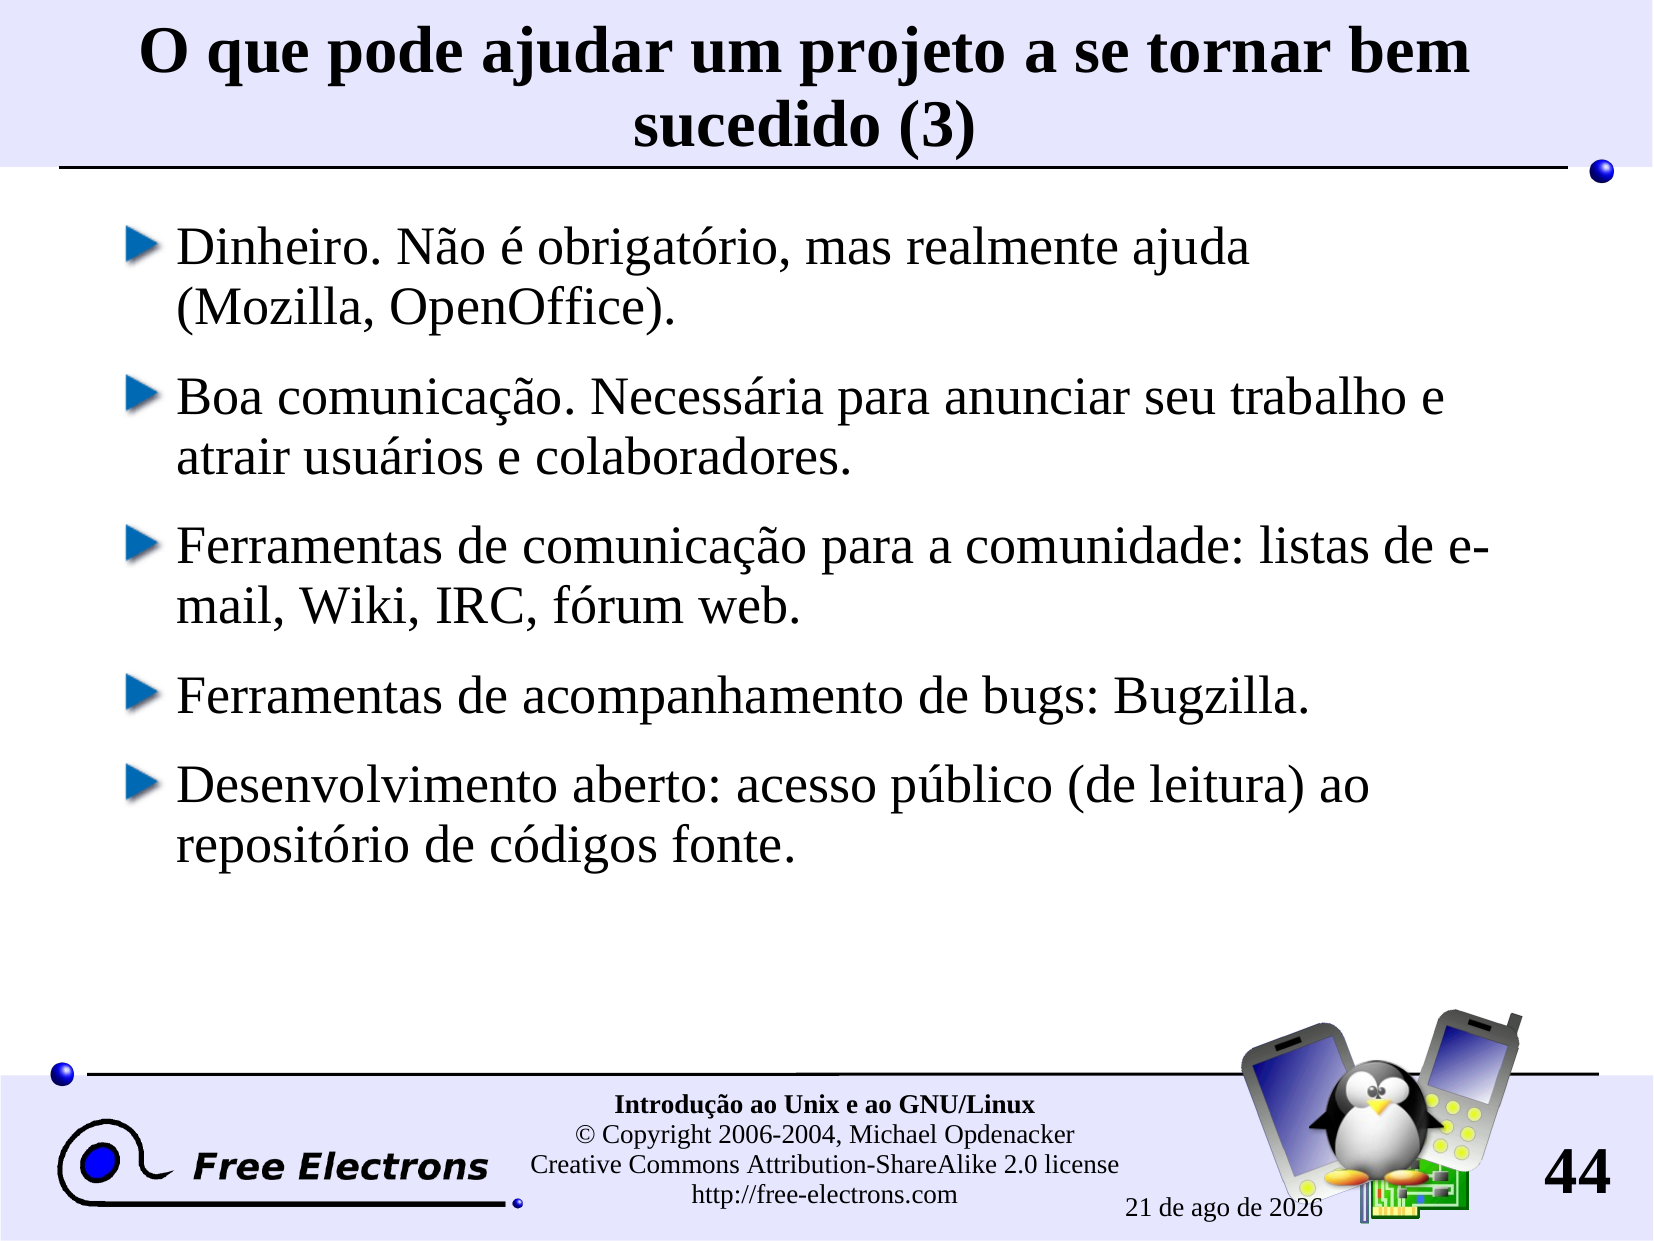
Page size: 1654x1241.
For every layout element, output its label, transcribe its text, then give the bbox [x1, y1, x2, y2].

picture [1285, 1199, 1292, 1215]
title O que pode ajudar um projeto a se tornar bem sucedido (3) [60, 0, 1551, 174]
picture [1231, 1008, 1537, 1241]
list Dinheiro. Não é obrigatório, mas realmente ajuda (Mozilla, OpenOffice). Boa comunicação. Necessária para anunciar seu trabalho e atrair usuários e colaboradores. Ferramentas de comunicação para a comunidade: listas de e-mail, Wiki, IRC, fórum web. Ferramentas de acompanhamento de bugs: Bugzilla. Desenvolvimento aberto: acesso público (de leitura) ao repositório de códigos fonte. [105, 216, 1518, 1067]
picture [50, 1108, 527, 1216]
